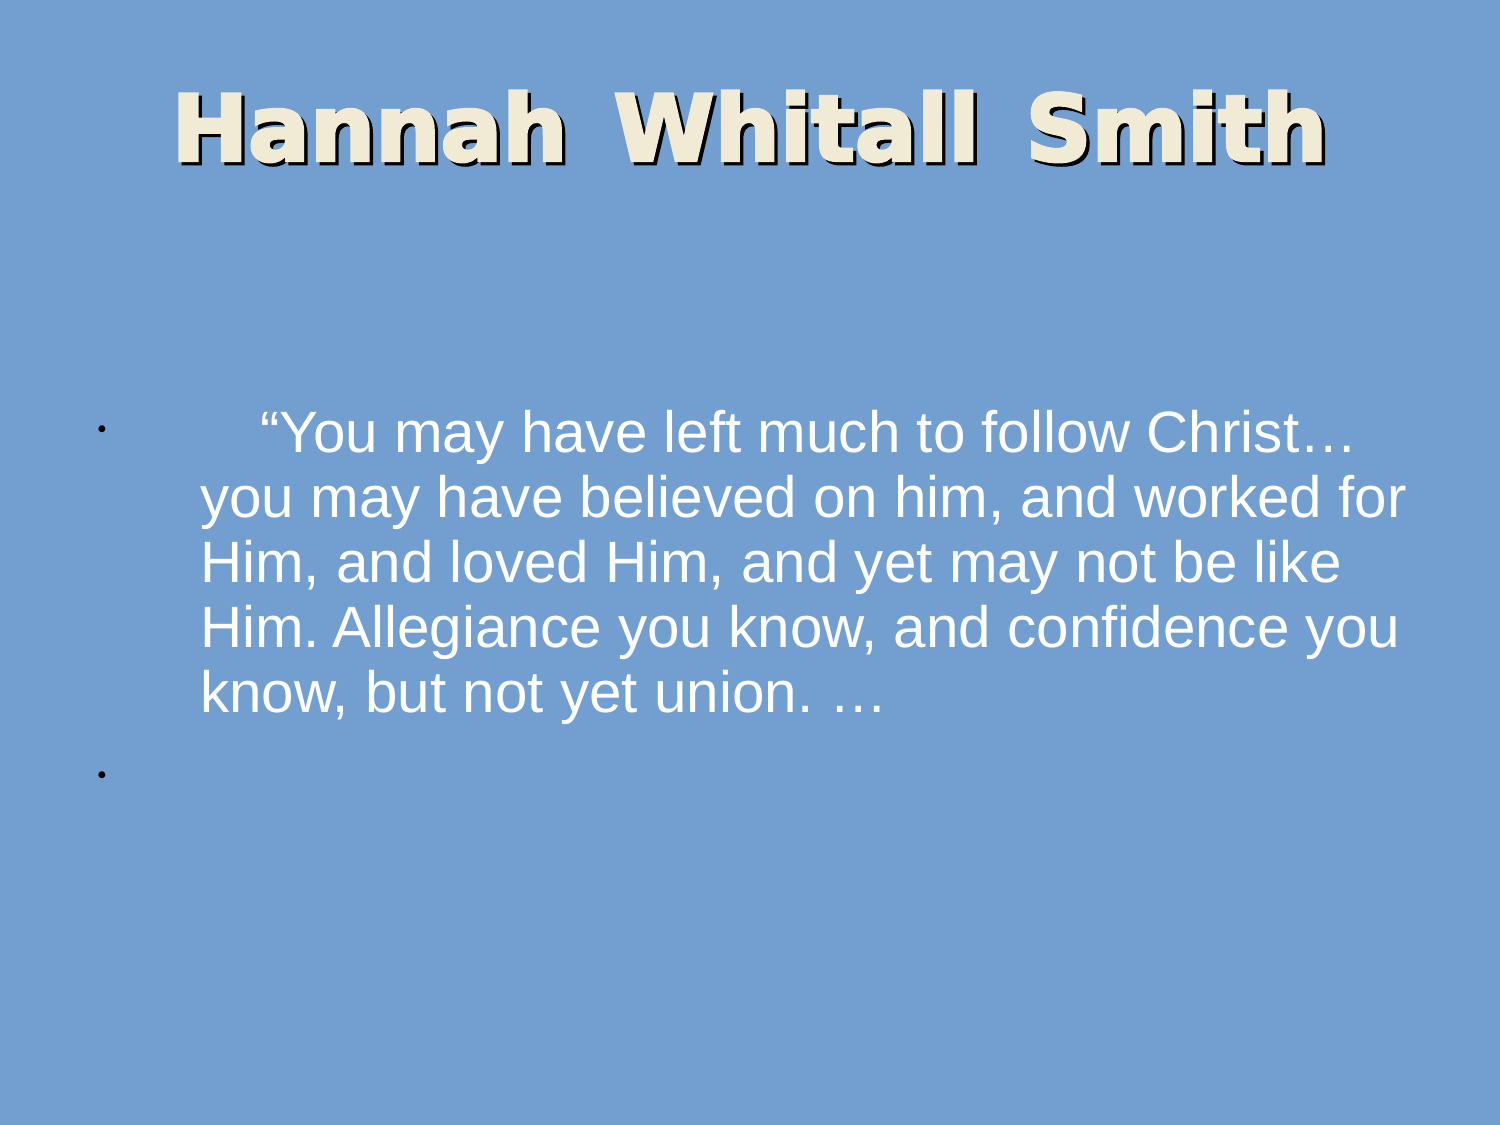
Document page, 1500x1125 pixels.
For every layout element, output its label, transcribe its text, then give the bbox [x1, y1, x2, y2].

list “You may have left much to follow Christ… you may have believed on him, and worked for Him, and loved Him, and yet may not be like Him. Allegiance you know, and confidence you know, but not yet union. … [75, 399, 1426, 1125]
title Hannah Whitall Smith [75, 44, 1426, 233]
